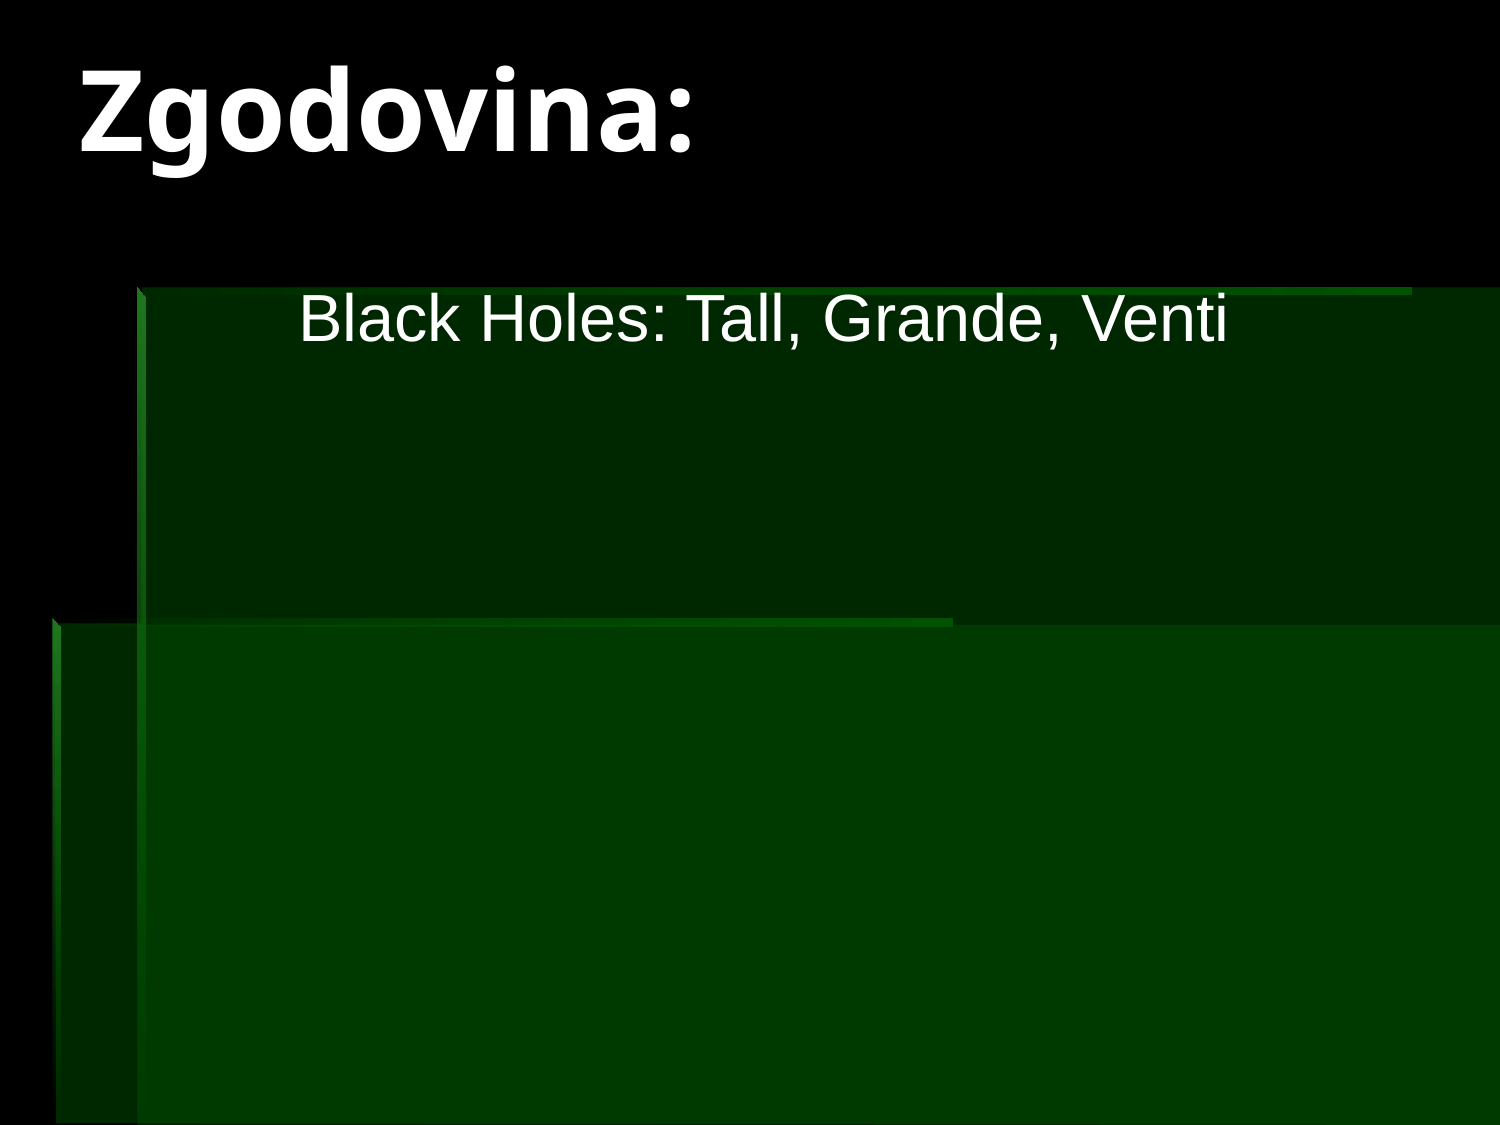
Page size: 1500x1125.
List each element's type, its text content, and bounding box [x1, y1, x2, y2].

subtitle Black Holes: Tall, Grande, Venti [100, 267, 1447, 1068]
title Zgodovina: [64, 31, 1340, 316]
